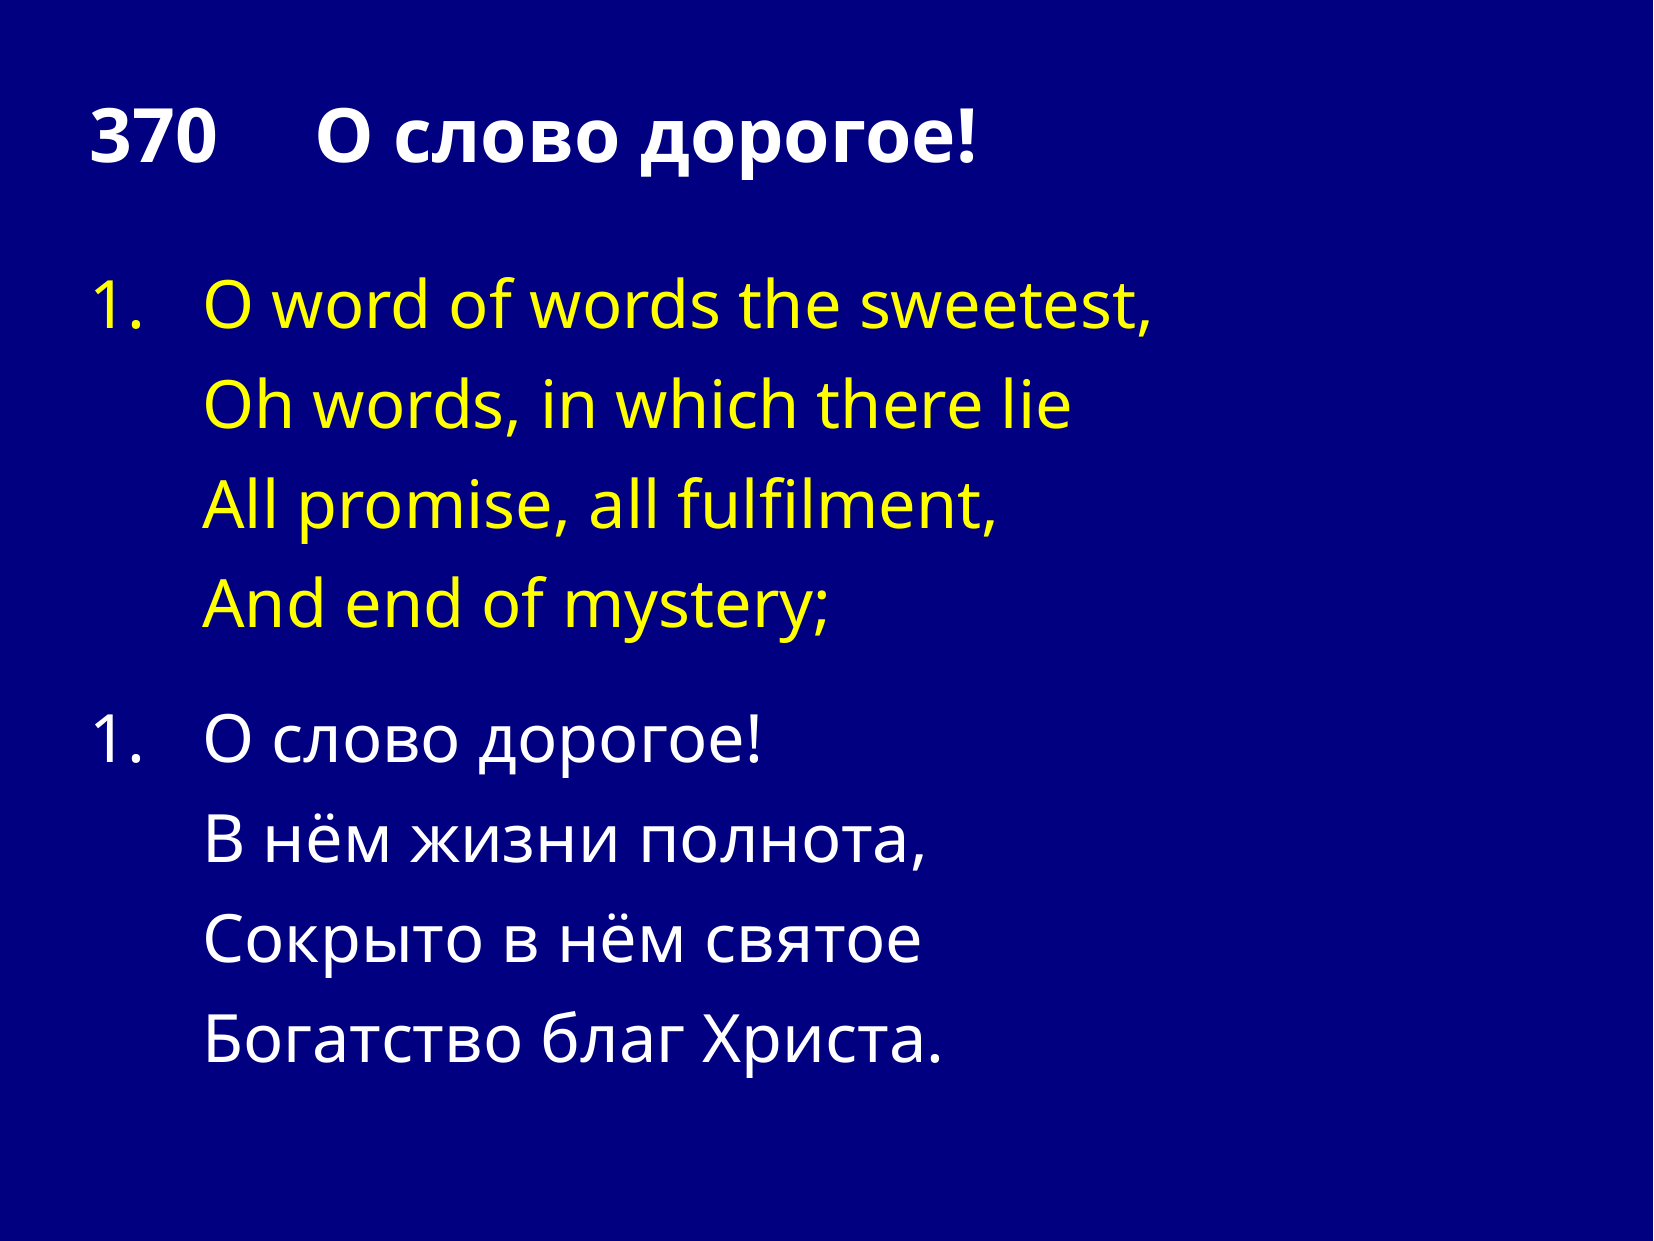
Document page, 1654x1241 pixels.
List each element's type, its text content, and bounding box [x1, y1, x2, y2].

text_box 1. O word of words the sweetest, Oh words, in which there lie All promise, all fulfilment, And end of mystery; [75, 188, 1576, 638]
text_box 1. О слово дорогое! В нём жизни полнота, Сокрыто в нём святое Богатство благ Христа. [75, 675, 1576, 1163]
text_box 370 О слово дорогое! [75, 75, 1576, 188]
